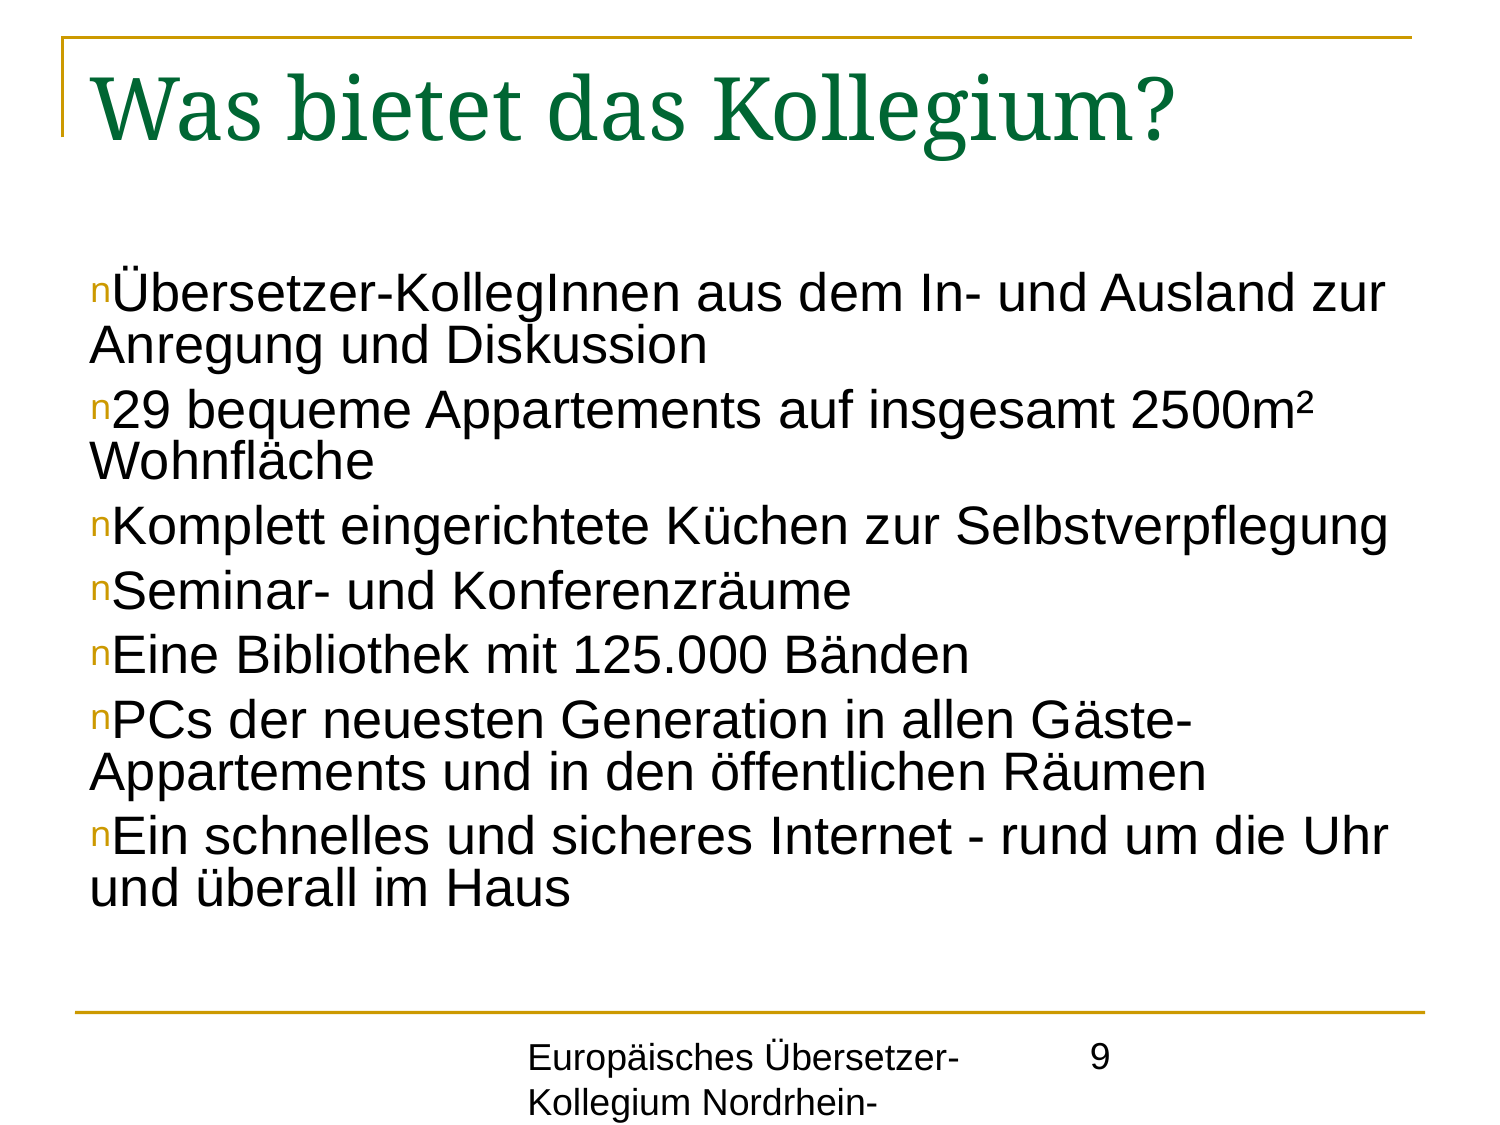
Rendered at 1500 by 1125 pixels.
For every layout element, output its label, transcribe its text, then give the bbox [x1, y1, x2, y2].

text_box Europäisches Übersetzer-Kollegium Nordrhein-Westfalen in Straelen [512, 1025, 988, 1100]
title Was bietet das Kollegium? [75, 45, 1425, 233]
text_box [1074, 1024, 1425, 1100]
list Übersetzer-KollegInnen aus dem In- und Ausland zur Anregung und Diskussion 29 bequeme Appartements auf insgesamt 2500m² Wohnfläche Komplett eingerichtete Küchen zur Selbstverpflegung Seminar- und Konferenzräume Eine Bibliothek mit 125.000 Bänden PCs der neuesten Generation in allen Gäste-Appartements und in den öffentlichen Räumen Ein schnelles und sicheres Internet - rund um die Uhr und überall im Haus [75, 262, 1425, 1006]
